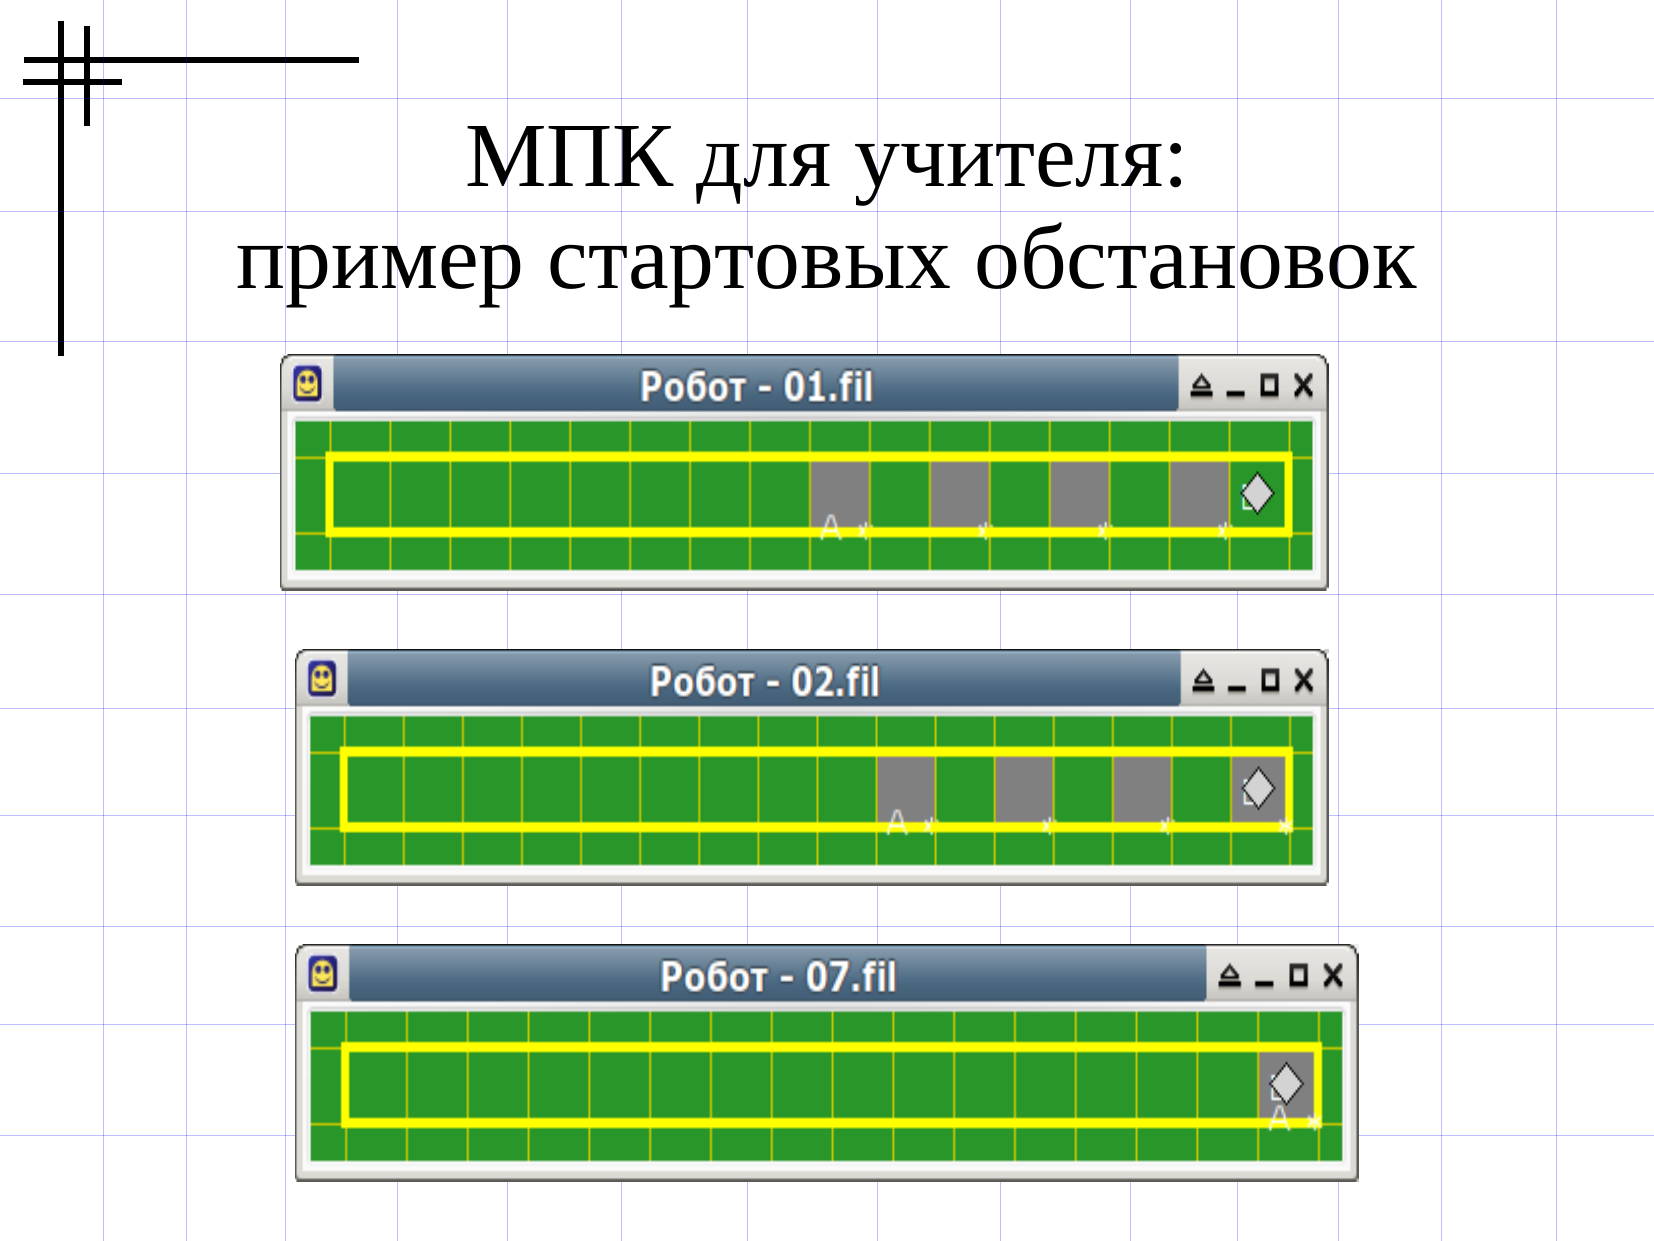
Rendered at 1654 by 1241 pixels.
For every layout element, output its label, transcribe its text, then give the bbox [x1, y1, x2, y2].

title МПК для учителя: пример стартовых обстановок [121, 104, 1534, 308]
picture [295, 649, 1329, 886]
picture [280, 354, 1329, 591]
picture [295, 944, 1359, 1182]
